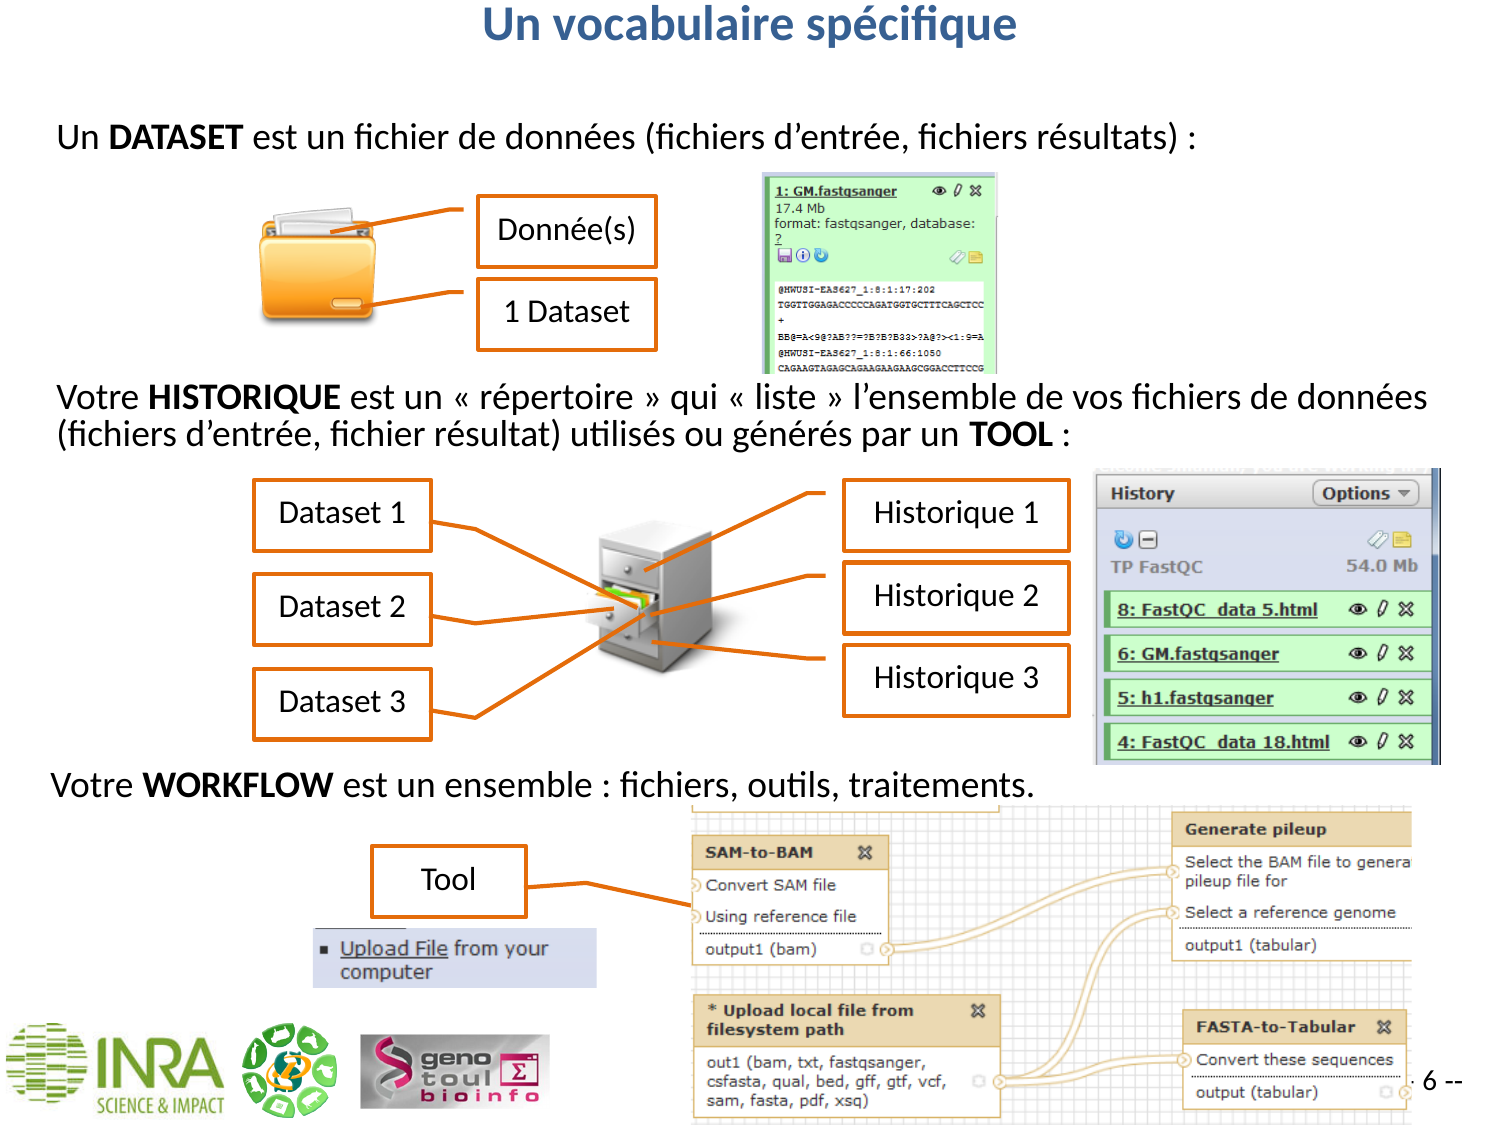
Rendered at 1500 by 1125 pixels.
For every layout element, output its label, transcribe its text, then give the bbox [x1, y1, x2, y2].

text_box Votre HISTORIQUE est un « répertoire » qui « liste » l’ensemble de vos fichiers de données (fichiers d’entrée, fichier résultat) utilisés ou générés par un TOOL : [41, 373, 1459, 482]
picture [1092, 468, 1441, 765]
text_box Un vocabulaire spécifique [0, 0, 1500, 73]
picture [572, 503, 762, 693]
text_box Votre WORKFLOW est un ensemble : fichiers, outils, traitements. [35, 761, 1500, 824]
picture [761, 172, 999, 374]
picture [690, 805, 1412, 1125]
picture [312, 928, 597, 988]
text_box Un DATASET est un fichier de données (fichiers d’entrée, fichiers résultats) : [41, 113, 1394, 176]
text_box Dataset 2 [254, 574, 431, 645]
text_box 1 Dataset [478, 279, 656, 350]
text_box Dataset 3 [254, 669, 431, 740]
text_box Historique 2 [844, 563, 1069, 633]
text_box Tool [372, 846, 526, 917]
text_box Donnée(s) [478, 196, 656, 267]
text_box Historique 3 [844, 645, 1069, 716]
picture [253, 208, 384, 338]
text_box Historique 1 [844, 480, 1069, 551]
text_box Dataset 1 [254, 480, 431, 551]
